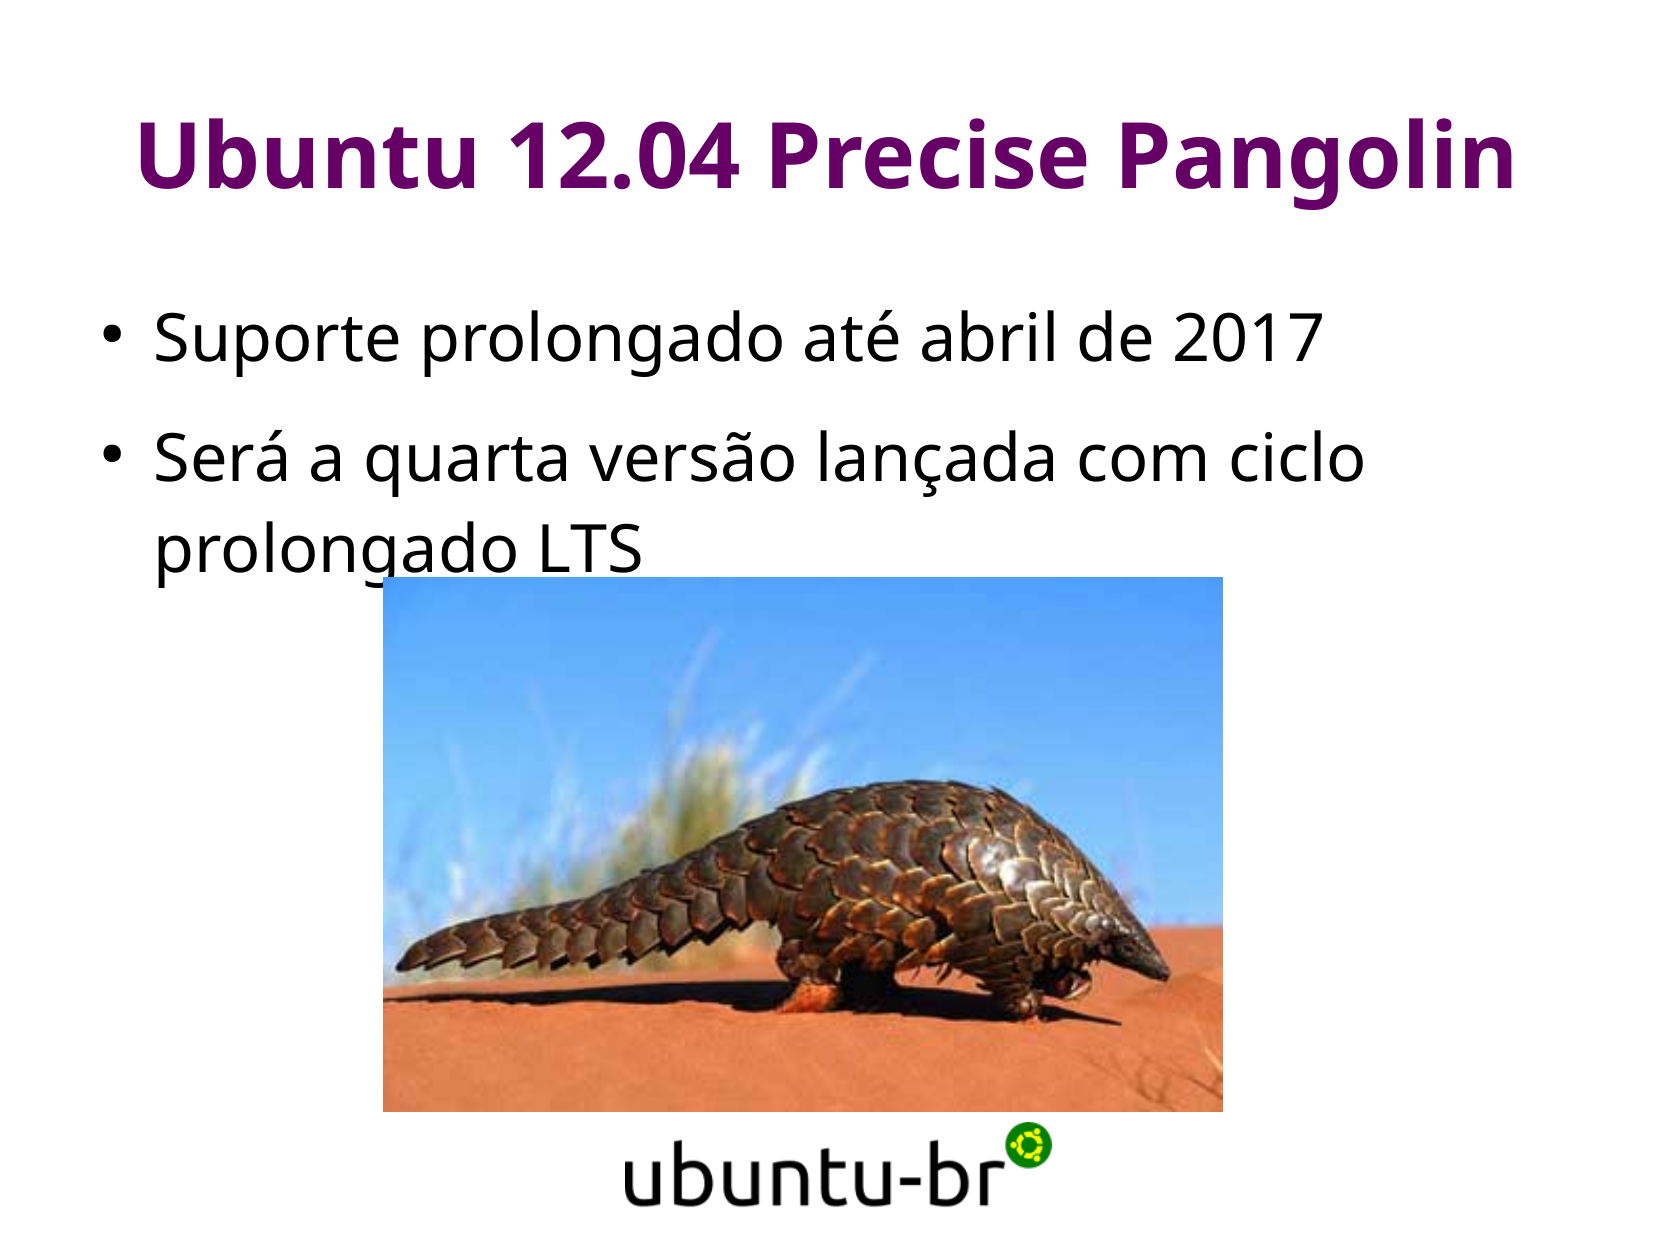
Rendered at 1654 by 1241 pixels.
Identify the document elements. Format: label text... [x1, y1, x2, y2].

picture [625, 1122, 1052, 1223]
picture [383, 577, 1223, 1112]
title Ubuntu 12.04 Precise Pangolin [82, 49, 1571, 257]
list Suporte prolongado até abril de 2017 Será a quarta versão lançada com ciclo prolongado LTS [82, 290, 1571, 1109]
